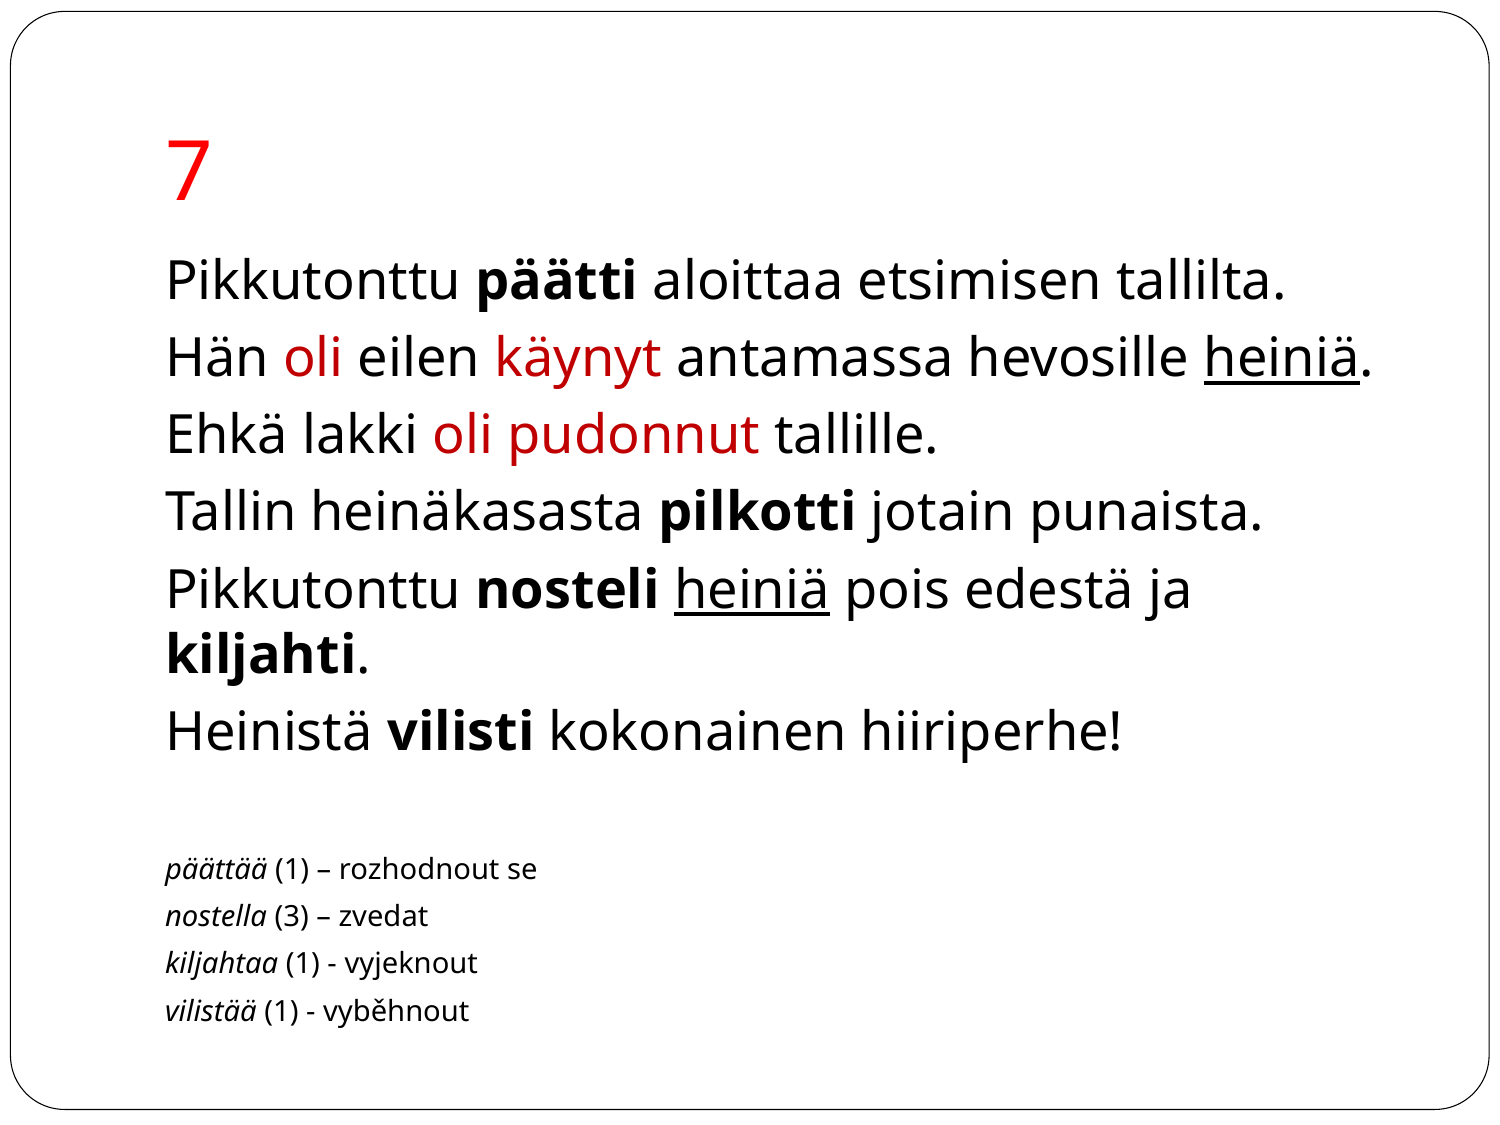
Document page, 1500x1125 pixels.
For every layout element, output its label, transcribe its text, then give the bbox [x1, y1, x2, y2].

list Pikkutonttu päätti aloittaa etsimisen tallilta. Hän oli eilen käynyt antamassa hevosille heiniä. Ehkä lakki oli pudonnut tallille. Tallin heinäkasasta pilkotti jotain punaista. Pikkutonttu nosteli heiniä pois edestä ja kiljahti. Heinistä vilisti kokonainen hiiriperhe! päättää (1) – rozhodnout se nostella (3) – zvedat kiljahtaa (1) - vyjeknout vilistää (1) - vyběhnout [150, 237, 1426, 1036]
title 7 [150, 45, 1426, 233]
